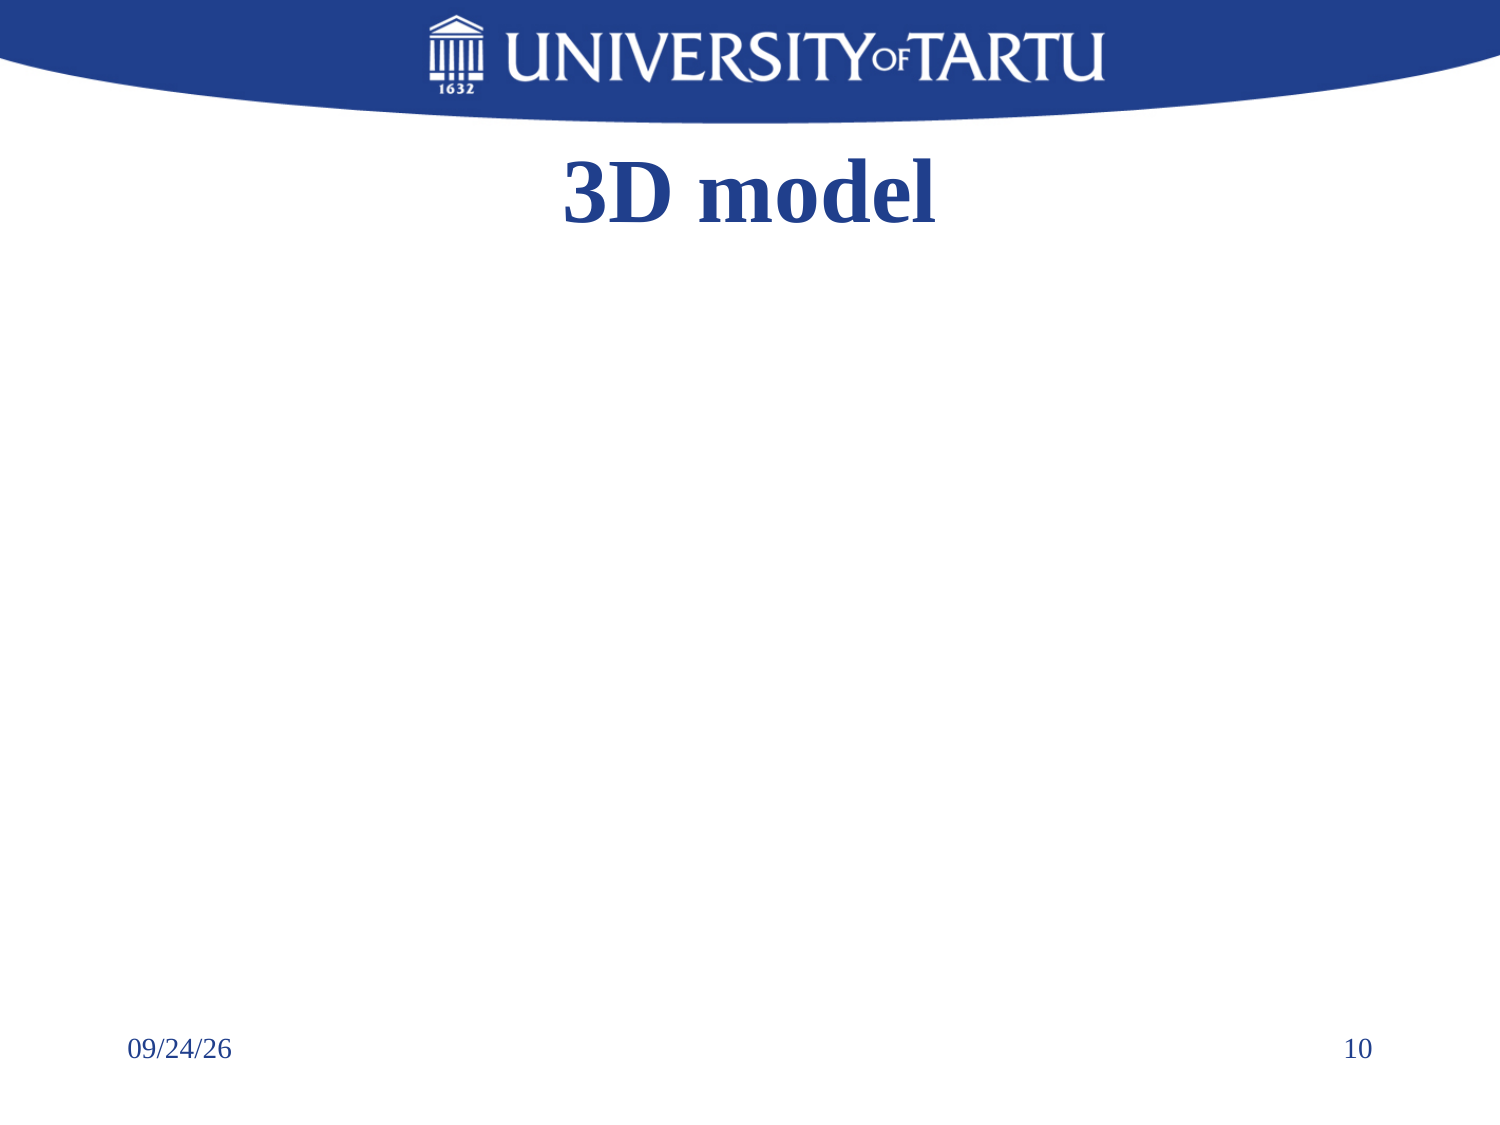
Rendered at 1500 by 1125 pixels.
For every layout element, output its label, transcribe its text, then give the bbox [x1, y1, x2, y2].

title 3D model [112, 125, 1388, 259]
picture [0, 0, 1500, 1125]
